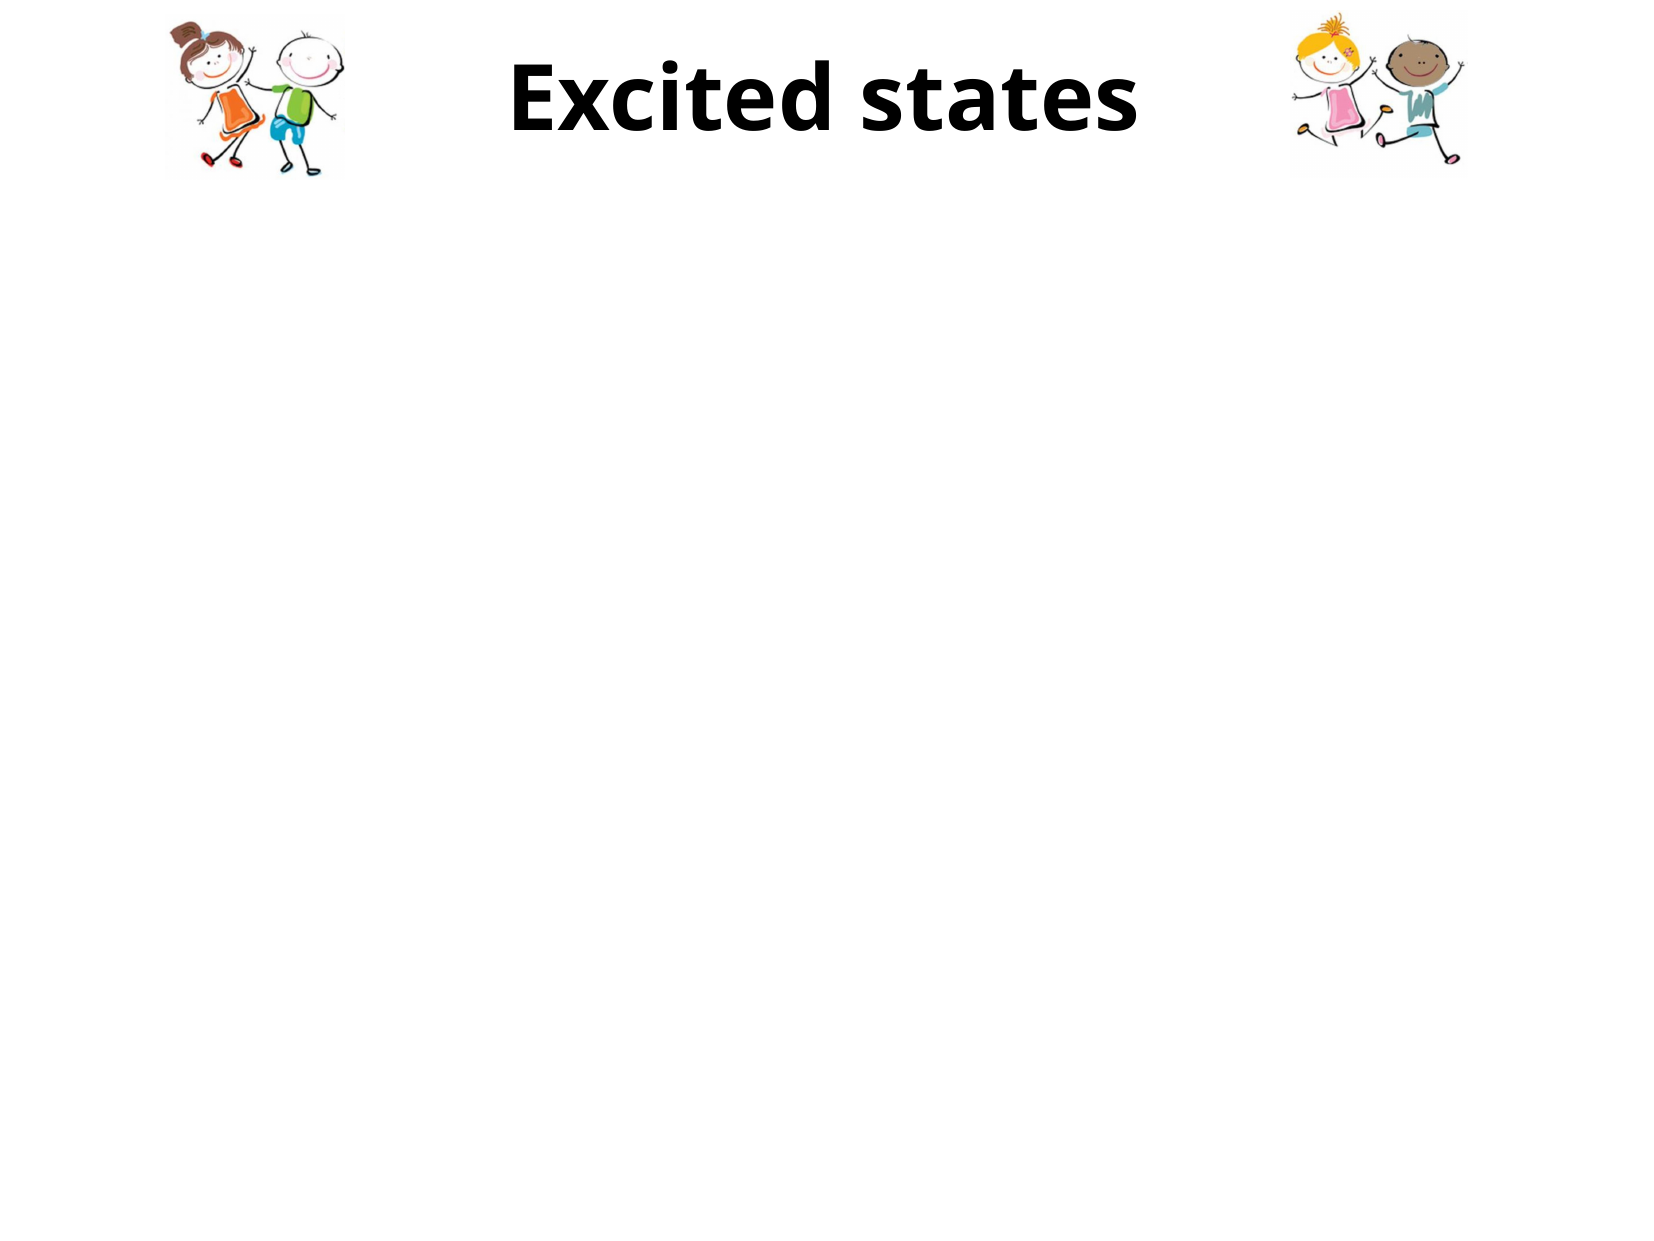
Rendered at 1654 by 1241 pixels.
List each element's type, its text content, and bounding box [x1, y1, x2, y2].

picture [1290, 10, 1468, 178]
title Excited states [260, 12, 1290, 178]
picture [165, 14, 345, 180]
